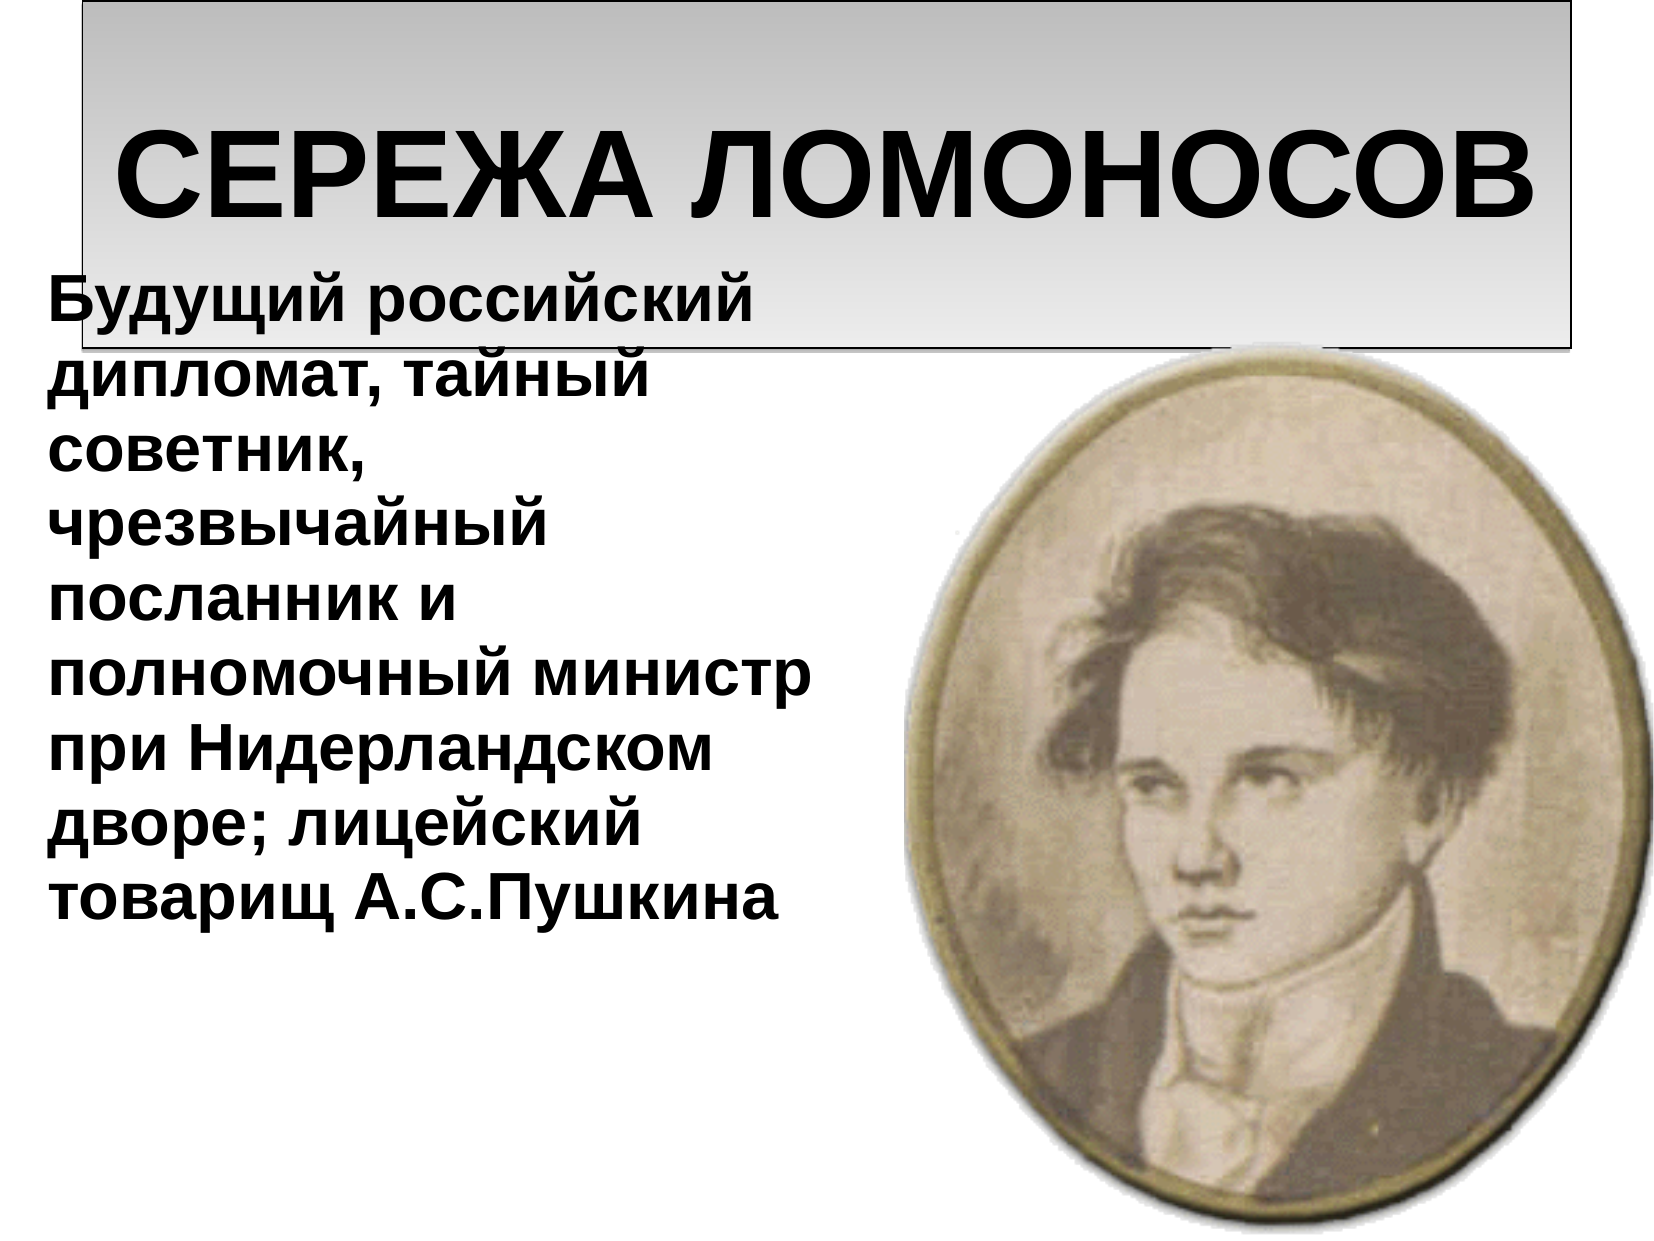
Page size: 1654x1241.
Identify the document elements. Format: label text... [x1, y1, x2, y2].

title СЕРЕЖА ЛОМОНОСОВ [82, 0, 1571, 349]
picture [904, 338, 1654, 1241]
text_box Будущий российский дипломат, тайный советник, чрезвычайный посланник и полномочный министр при Нидерландском дворе; лицейский товарищ А.С.Пушкина [32, 253, 866, 942]
